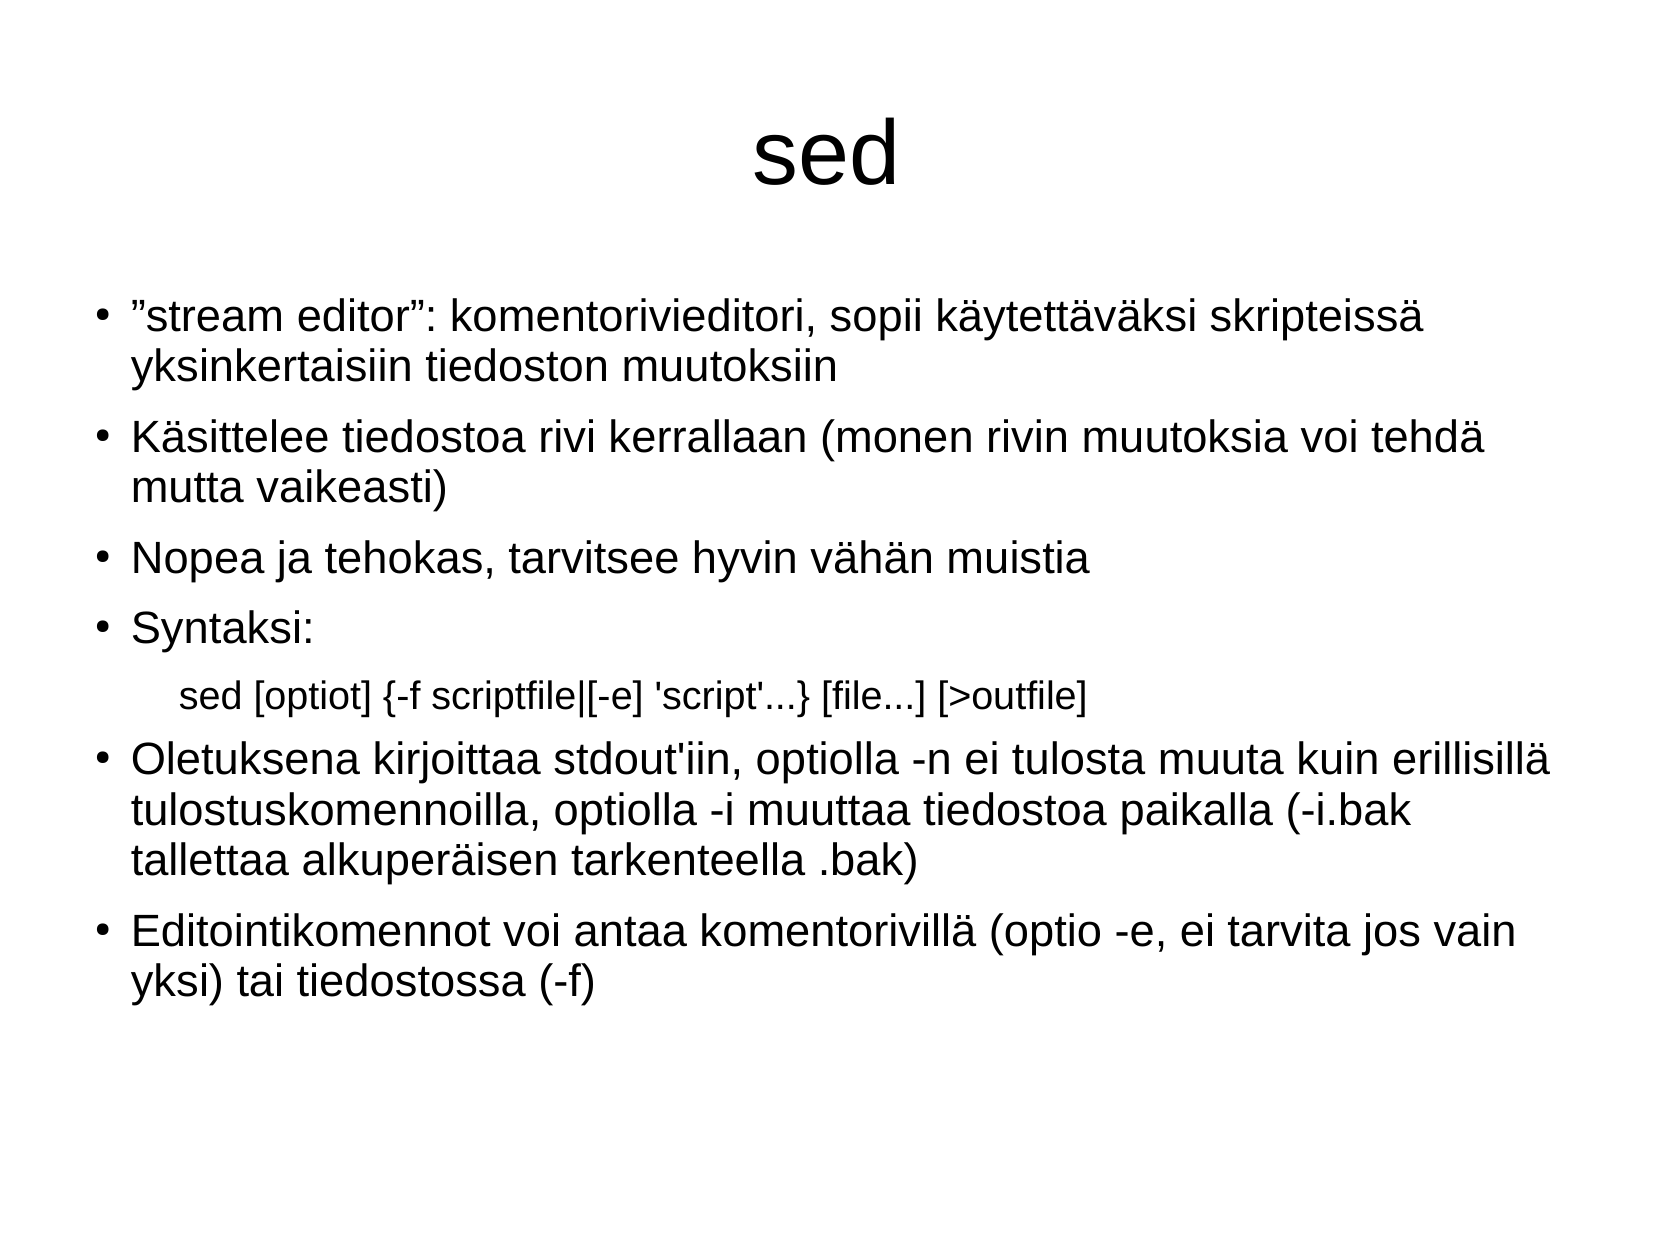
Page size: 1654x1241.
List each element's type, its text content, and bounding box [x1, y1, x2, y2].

title sed [82, 49, 1571, 257]
list ”stream editor”: komentorivieditori, sopii käytettäväksi skripteissä yksinkertaisiin tiedoston muutoksiin Käsittelee tiedostoa rivi kerrallaan (monen rivin muutoksia voi tehdä mutta vaikeasti) Nopea ja tehokas, tarvitsee hyvin vähän muistia Syntaksi: sed [optiot] {-f scriptfile|[-e] 'script'...} [file...] [>outfile] Oletuksena kirjoittaa stdout'iin, optiolla -n ei tulosta muuta kuin erillisillä tulostuskomennoilla, optiolla -i muuttaa tiedostoa paikalla (-i.bak tallettaa alkuperäisen tarkenteella .bak) Editointikomennot voi antaa komentorivillä (optio -e, ei tarvita jos vain yksi) tai tiedostossa (-f) [82, 290, 1571, 1010]
